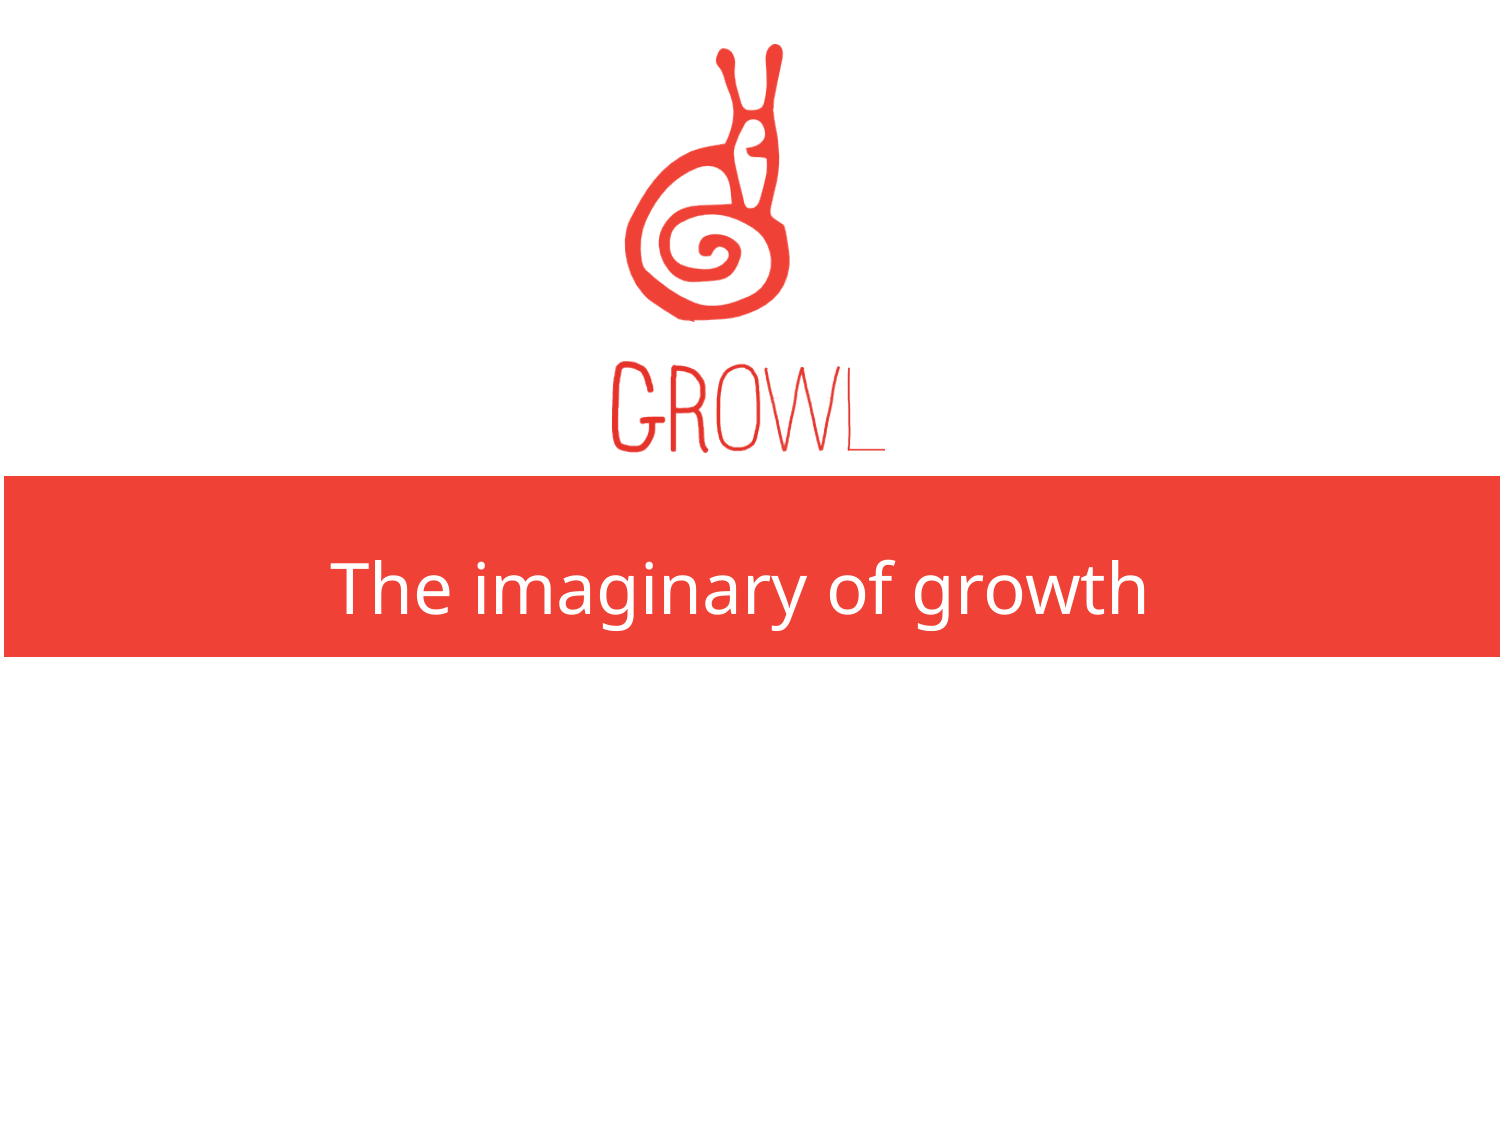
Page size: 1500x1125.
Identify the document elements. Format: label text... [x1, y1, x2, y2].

picture [612, 44, 885, 453]
title The imaginary of growth [75, 518, 1425, 656]
